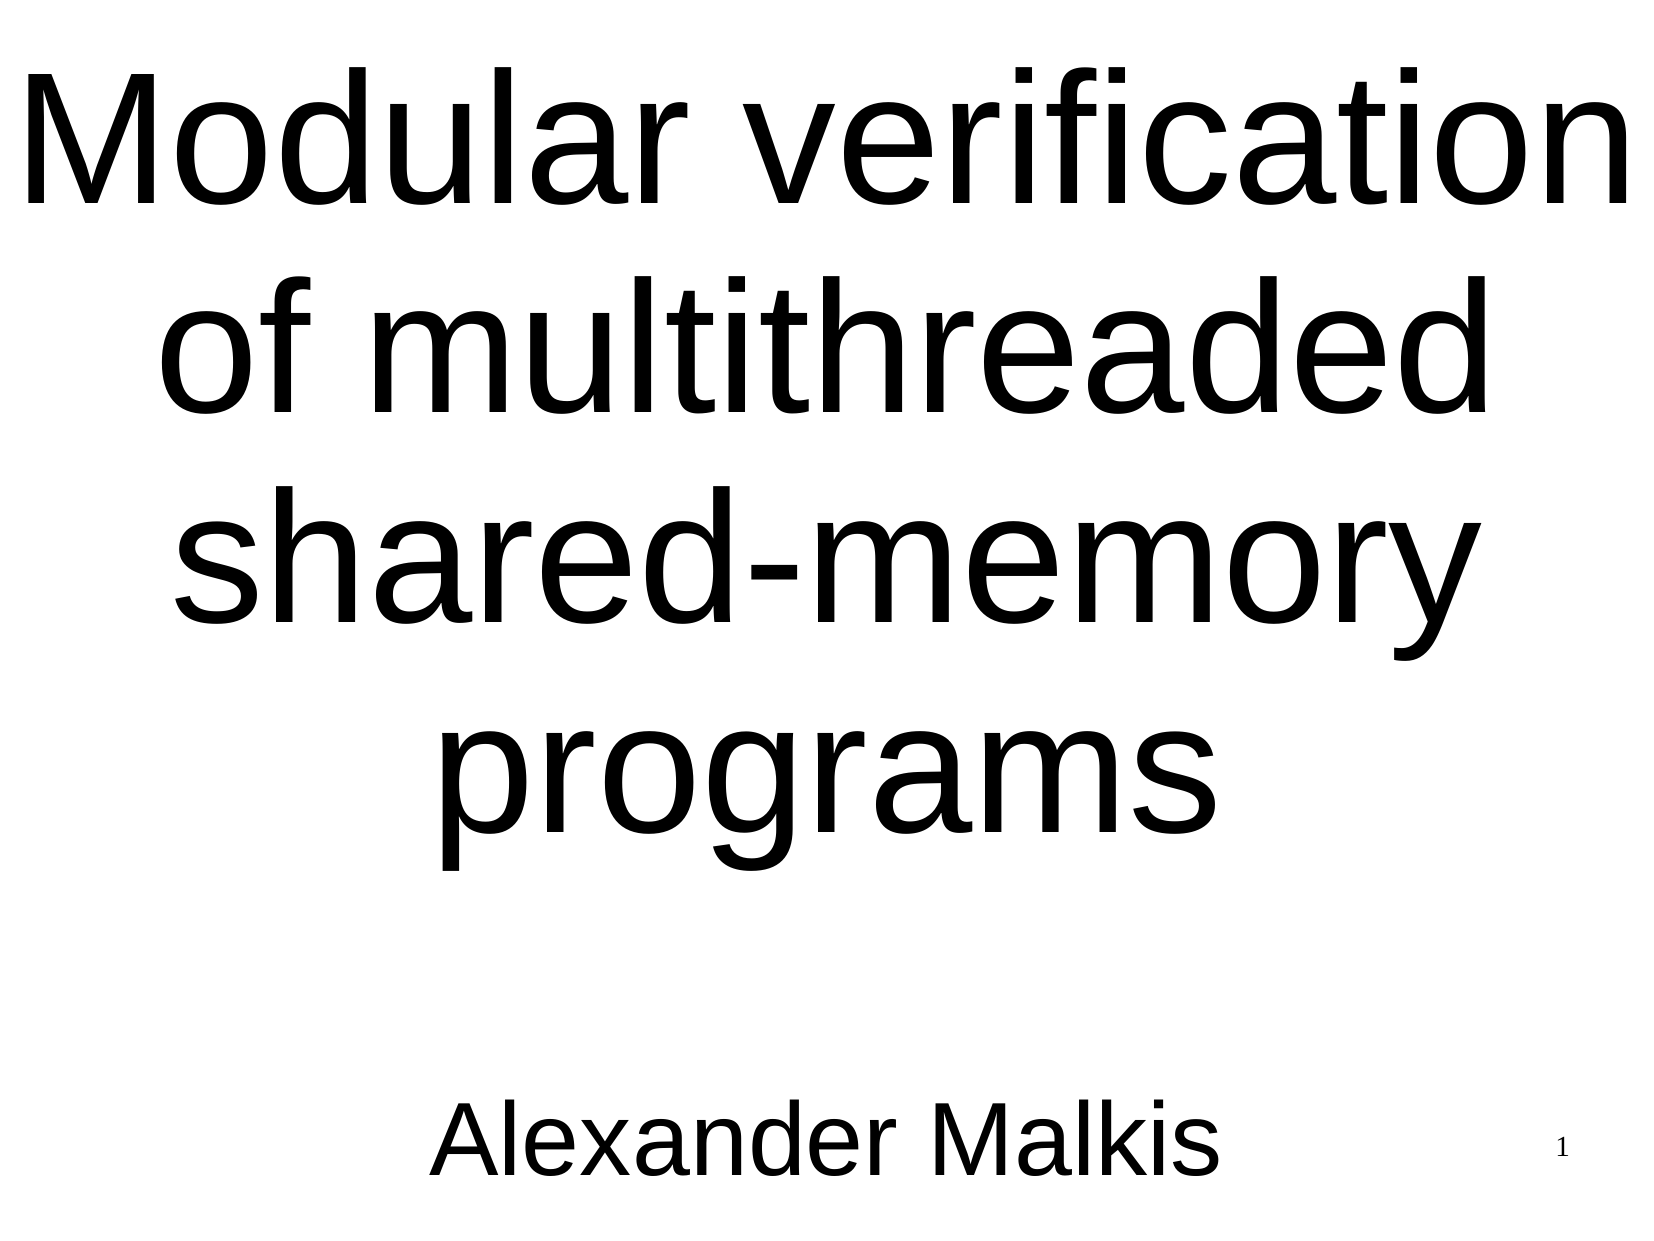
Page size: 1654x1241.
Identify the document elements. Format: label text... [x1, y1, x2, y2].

subtitle Modular verification of multithreaded shared-memory programs Alexander Malkis [0, 33, 1653, 1198]
